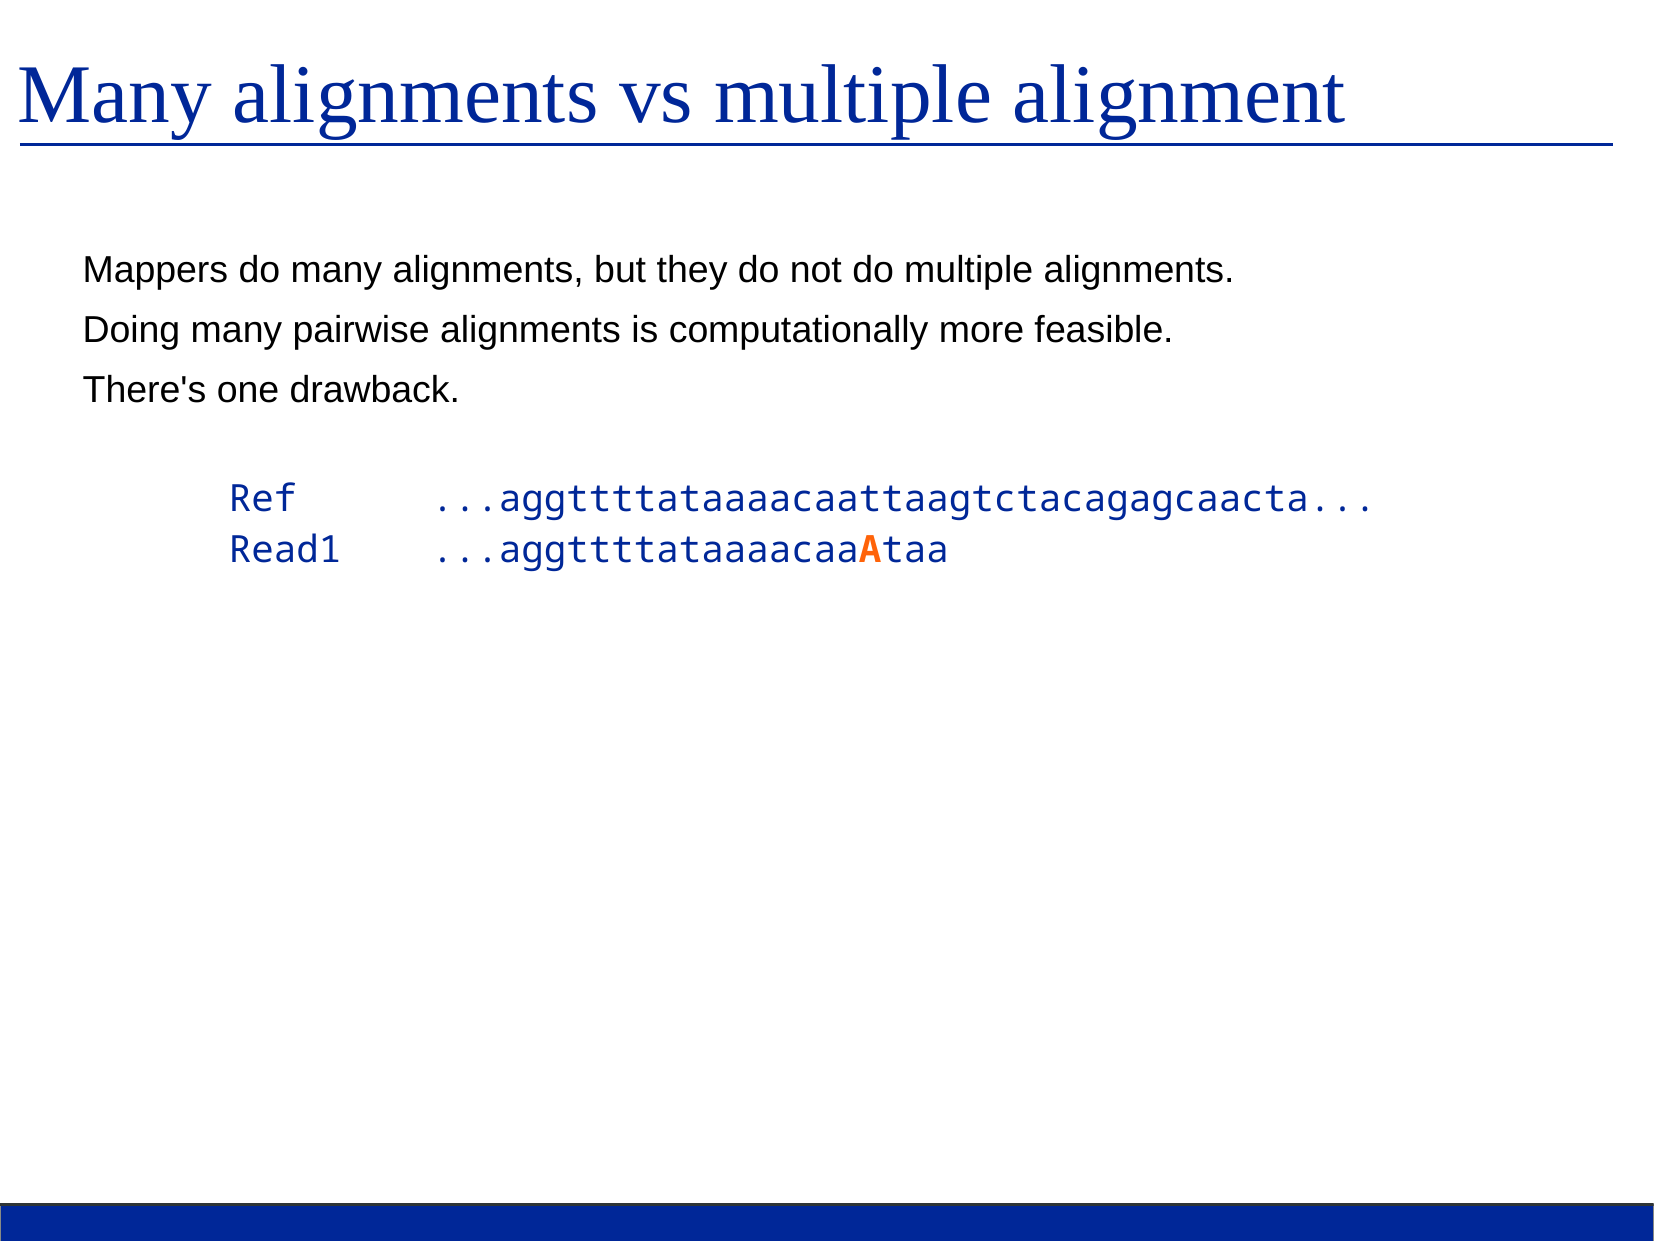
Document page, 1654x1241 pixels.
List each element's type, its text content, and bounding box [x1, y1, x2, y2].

list Mappers do many alignments, but they do not do multiple alignments. Doing many pairwise alignments is computationally more feasible. There's one drawback. [82, 248, 1571, 1068]
title Many alignments vs multiple alignment [17, 0, 1589, 198]
text_box Ref ...aggttttataaaacaattaagtctacagagcaacta... Read1 ...aggttttataaaacaaAtaa [191, 463, 1579, 774]
